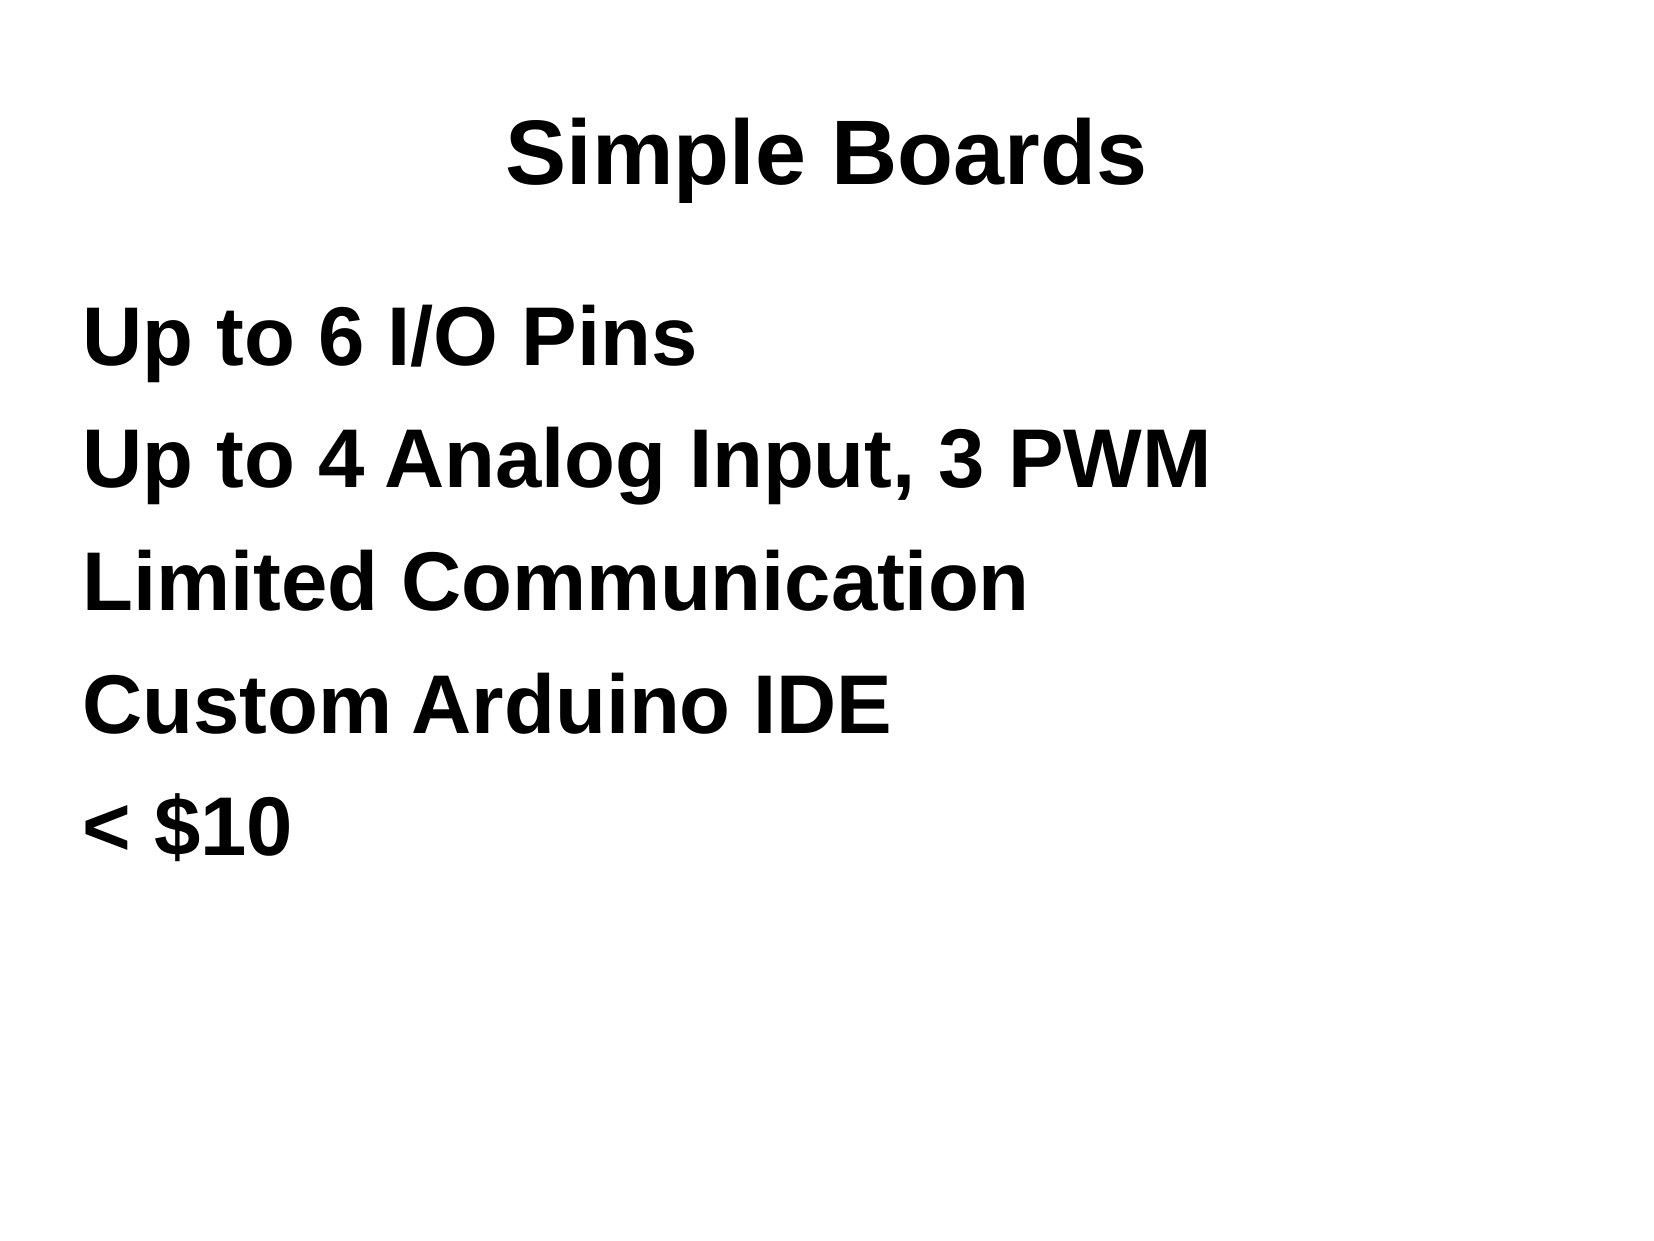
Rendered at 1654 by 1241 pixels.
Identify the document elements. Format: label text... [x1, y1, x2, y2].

title Simple Boards [82, 49, 1571, 257]
list Up to 6 I/O Pins Up to 4 Analog Input, 3 PWM Limited Communication Custom Arduino IDE < $10 [82, 290, 1571, 1010]
